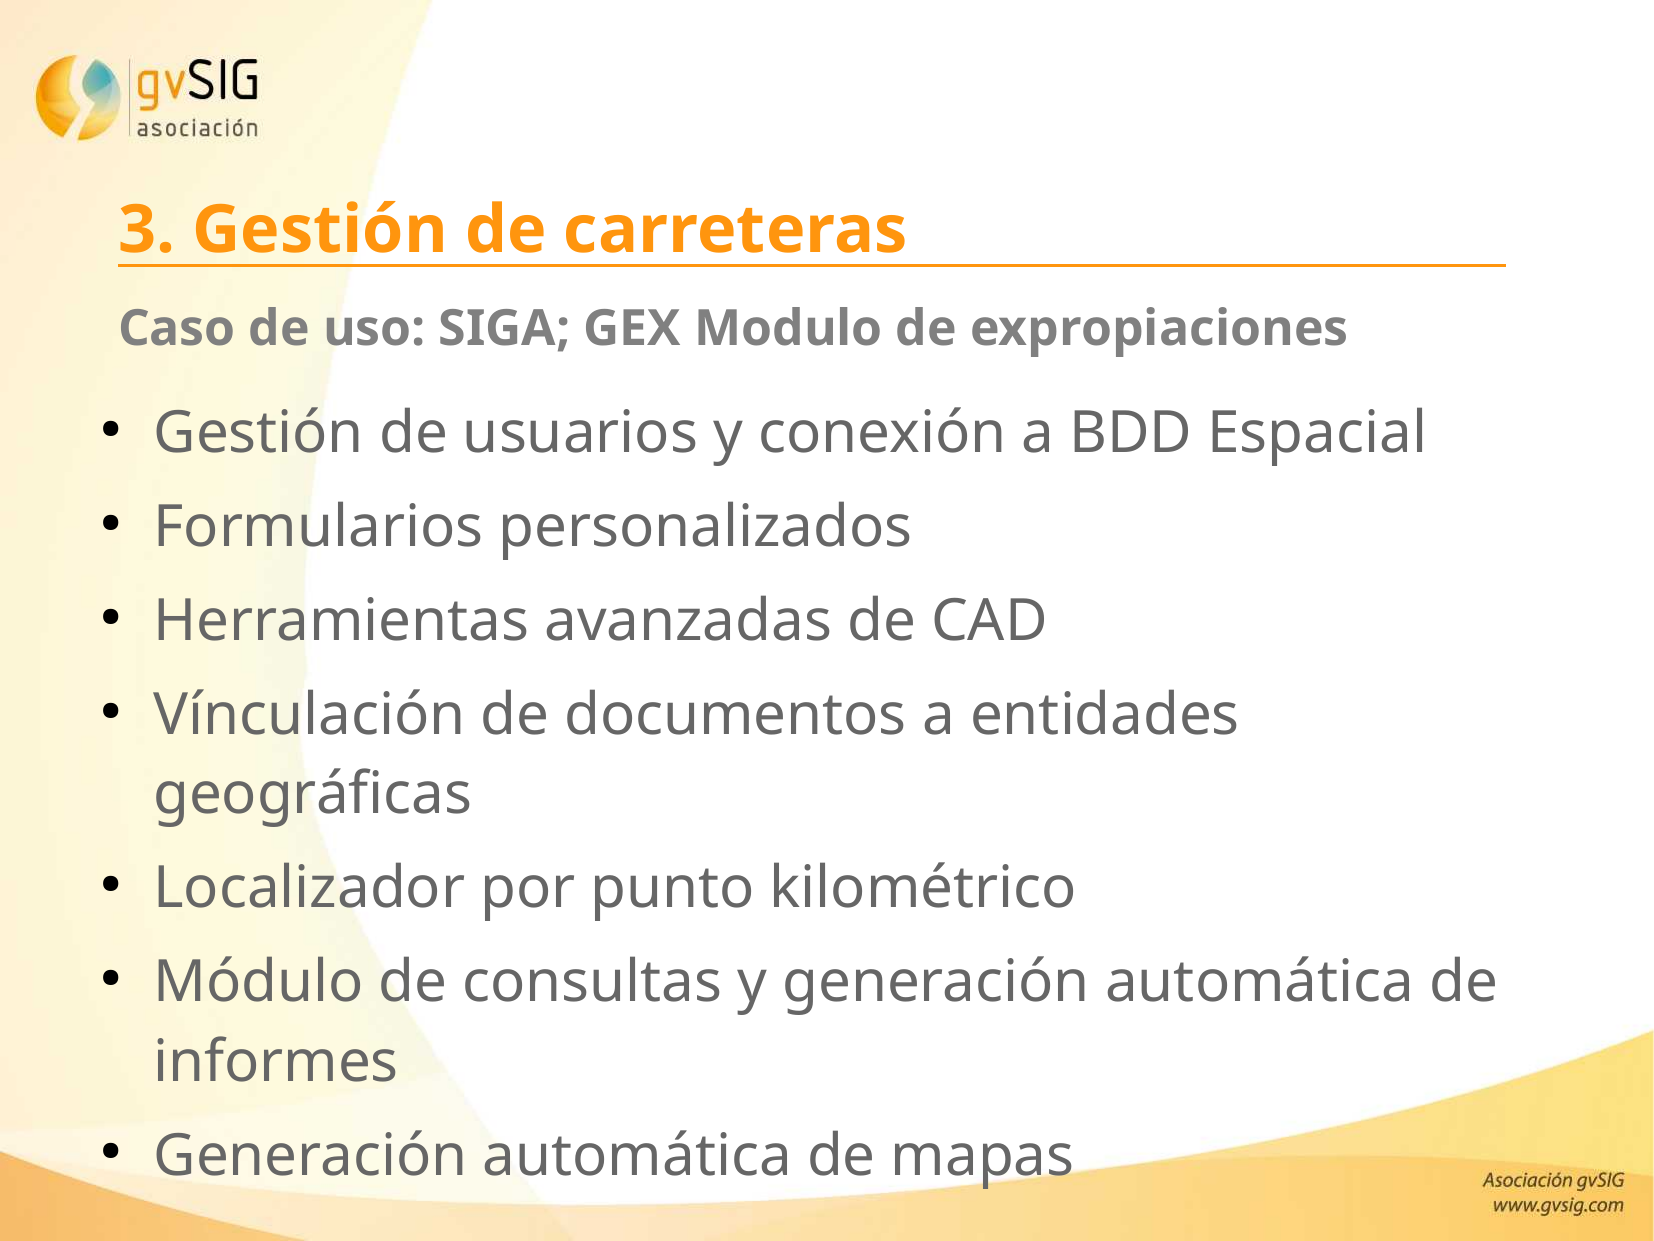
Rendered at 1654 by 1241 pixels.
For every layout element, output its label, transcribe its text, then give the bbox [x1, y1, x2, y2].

title Caso de uso: SIGA; GEX Modulo de expropiaciones [118, 282, 1654, 371]
list Gestión de usuarios y conexión a BDD Espacial Formularios personalizados Herramientas avanzadas de CAD Vínculación de documentos a entidades geográficas Localizador por punto kilométrico Módulo de consultas y generación automática de informes Generación automática de mapas [82, 390, 1571, 1195]
picture [0, 0, 1654, 1241]
title 3. Gestión de carreteras [118, 177, 1607, 276]
